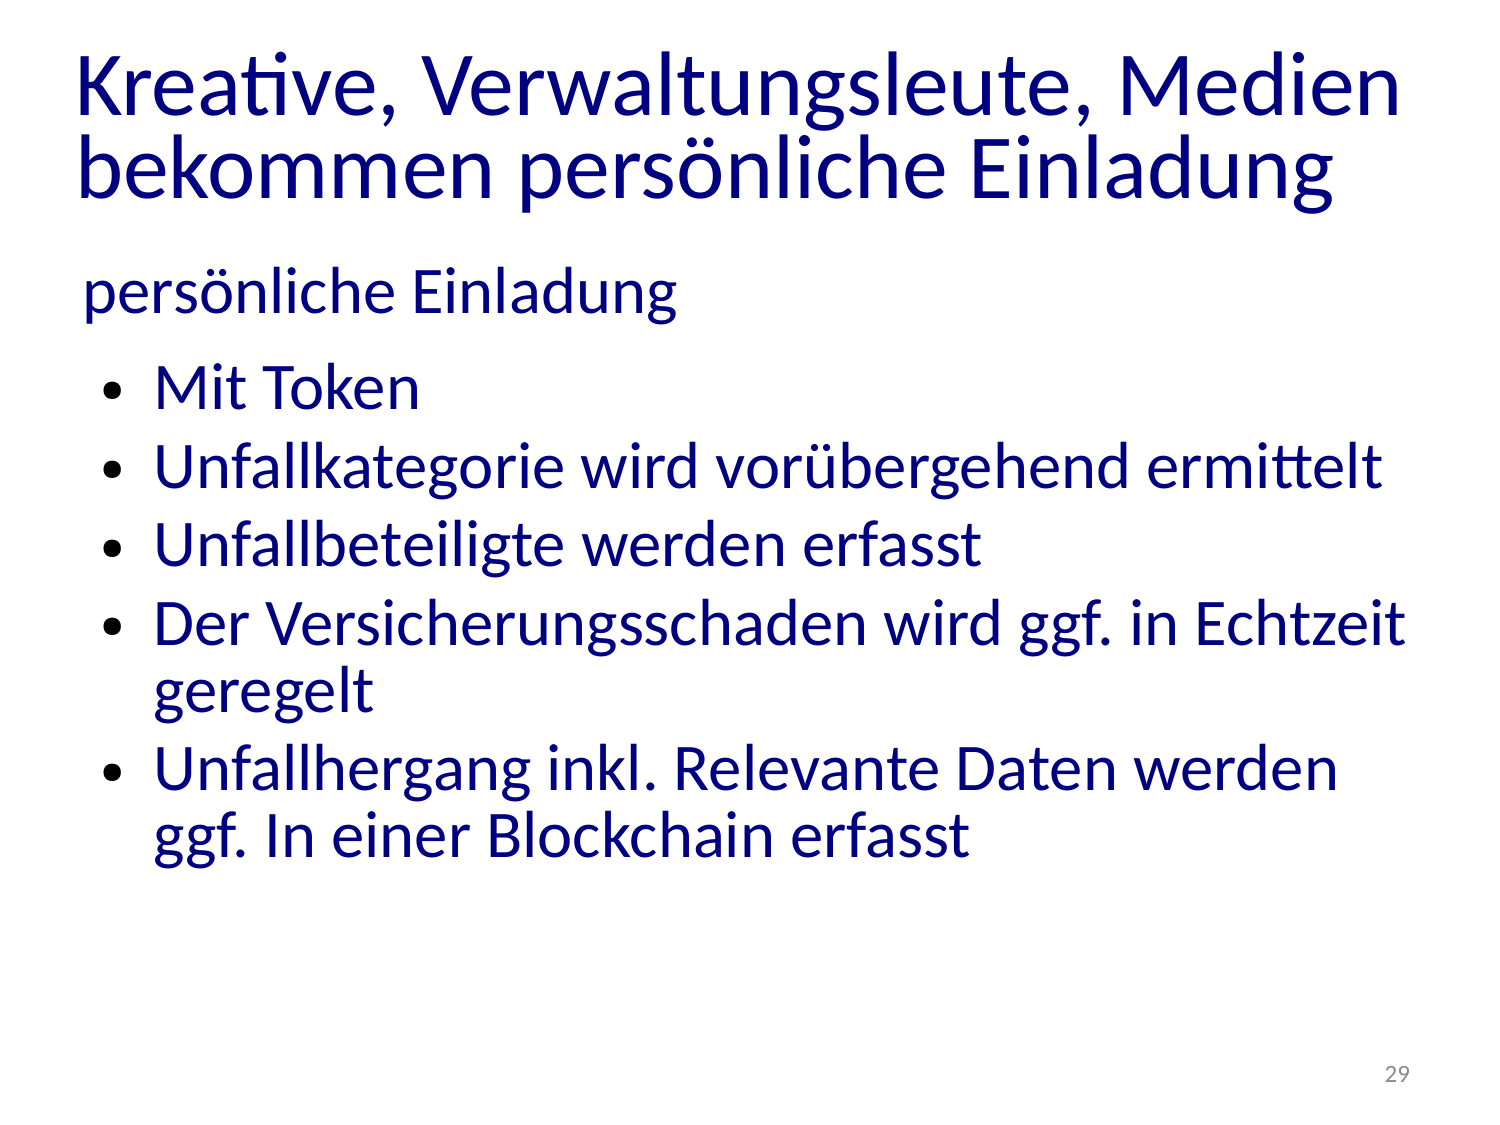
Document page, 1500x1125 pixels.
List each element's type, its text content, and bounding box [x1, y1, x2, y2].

title Kreative, Verwaltungsleute, Medien bekommen persönliche Einladung [75, 47, 1441, 231]
list persönliche Einladung Mit Token Unfallkategorie wird vorübergehend ermittelt Unfallbeteiligte werden erfasst Der Versicherungsschaden wird ggf. in Echtzeit geregelt Unfallhergang inkl. Relevante Daten werden ggf. In einer Blockchain erfasst [82, 263, 1425, 1028]
